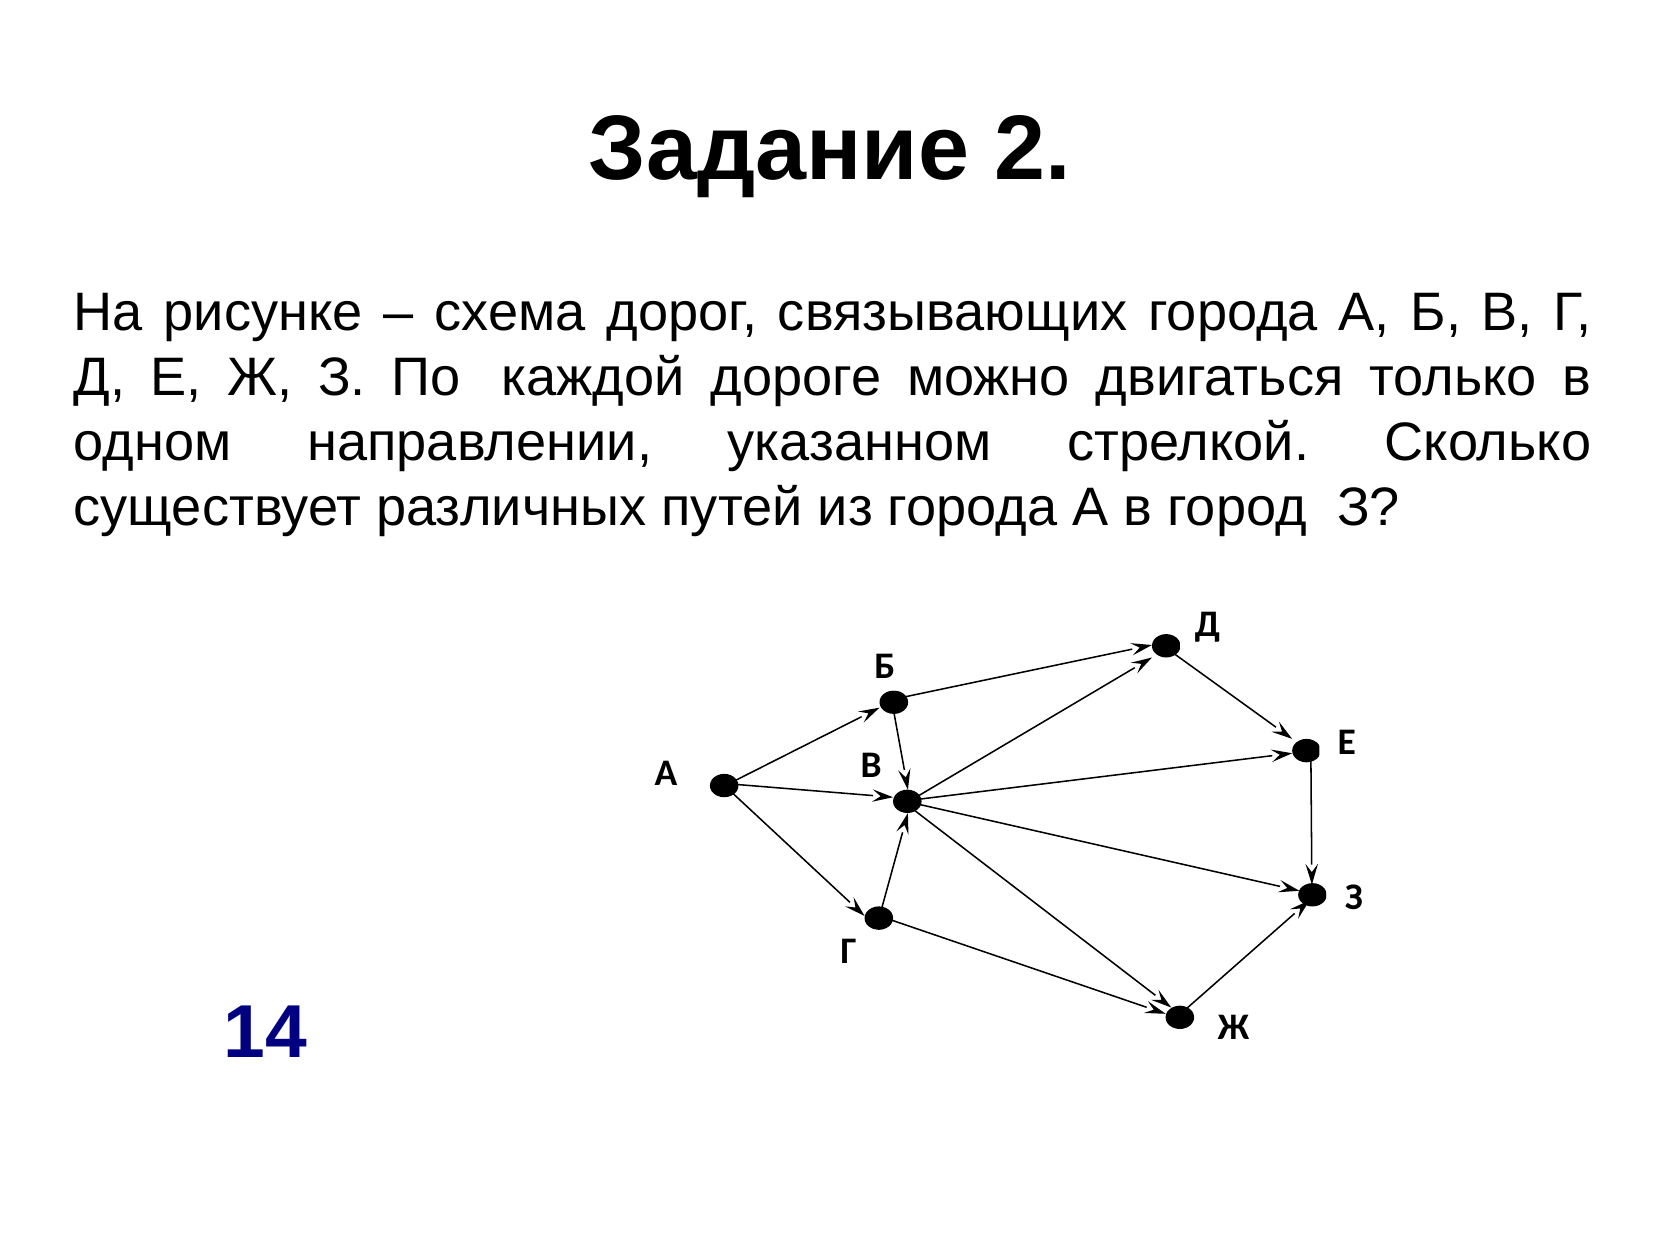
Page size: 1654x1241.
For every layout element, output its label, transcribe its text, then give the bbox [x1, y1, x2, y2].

text_box З [1326, 876, 1382, 922]
text_box А [638, 751, 694, 798]
text_box Ж [1205, 1005, 1262, 1052]
text_box [1292, 738, 1319, 763]
text_box Е [1319, 720, 1375, 766]
list На рисунке – схема дорог, связывающих города А, Б, В, Г, Д, Е, Ж, З. По каждой дороге можно двигаться только в одном направлении, указанном стрелкой. Сколько существует различных путей из города А в город З? 14 [58, 268, 1609, 1194]
text_box [864, 906, 893, 930]
text_box [893, 789, 922, 813]
text_box [879, 691, 909, 714]
text_box [1298, 883, 1326, 907]
text_box [1151, 634, 1180, 658]
text_box Д [1180, 602, 1236, 649]
text_box [881, 907, 894, 919]
text_box [1165, 1005, 1195, 1030]
title Задание 2. [82, 68, 1571, 268]
text_box В [843, 744, 899, 790]
text_box [709, 773, 739, 798]
text_box Г [820, 929, 877, 976]
text_box Б [857, 645, 913, 691]
